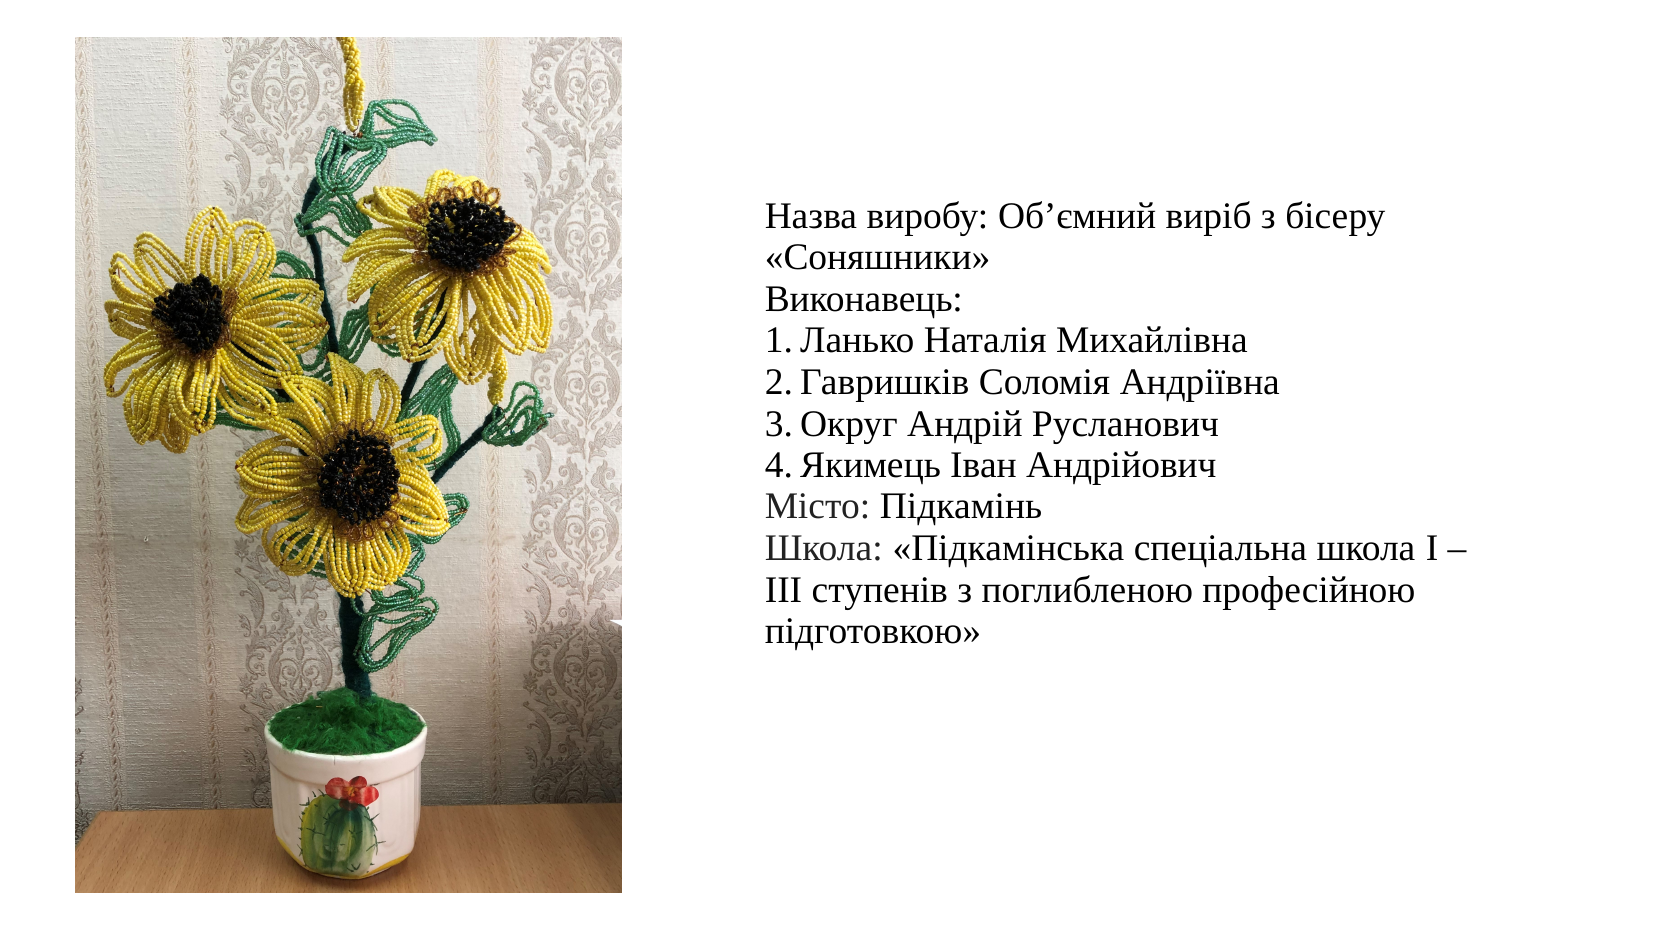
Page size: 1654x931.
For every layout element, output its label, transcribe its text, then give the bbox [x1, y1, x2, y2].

text_box Назва виробу: Об’ємний виріб з бісеру «Соняшники» Виконавець: Ланько Наталія Михайлівна Гавришків Соломія Андріївна Округ Андрій Русланович Якимець Іван Андрійович Місто: Підкамінь Школа: «Підкамінська спеціальна школа I – III ступенів з поглибленою професійною підготовкою» [750, 187, 1500, 659]
picture [75, 37, 622, 893]
